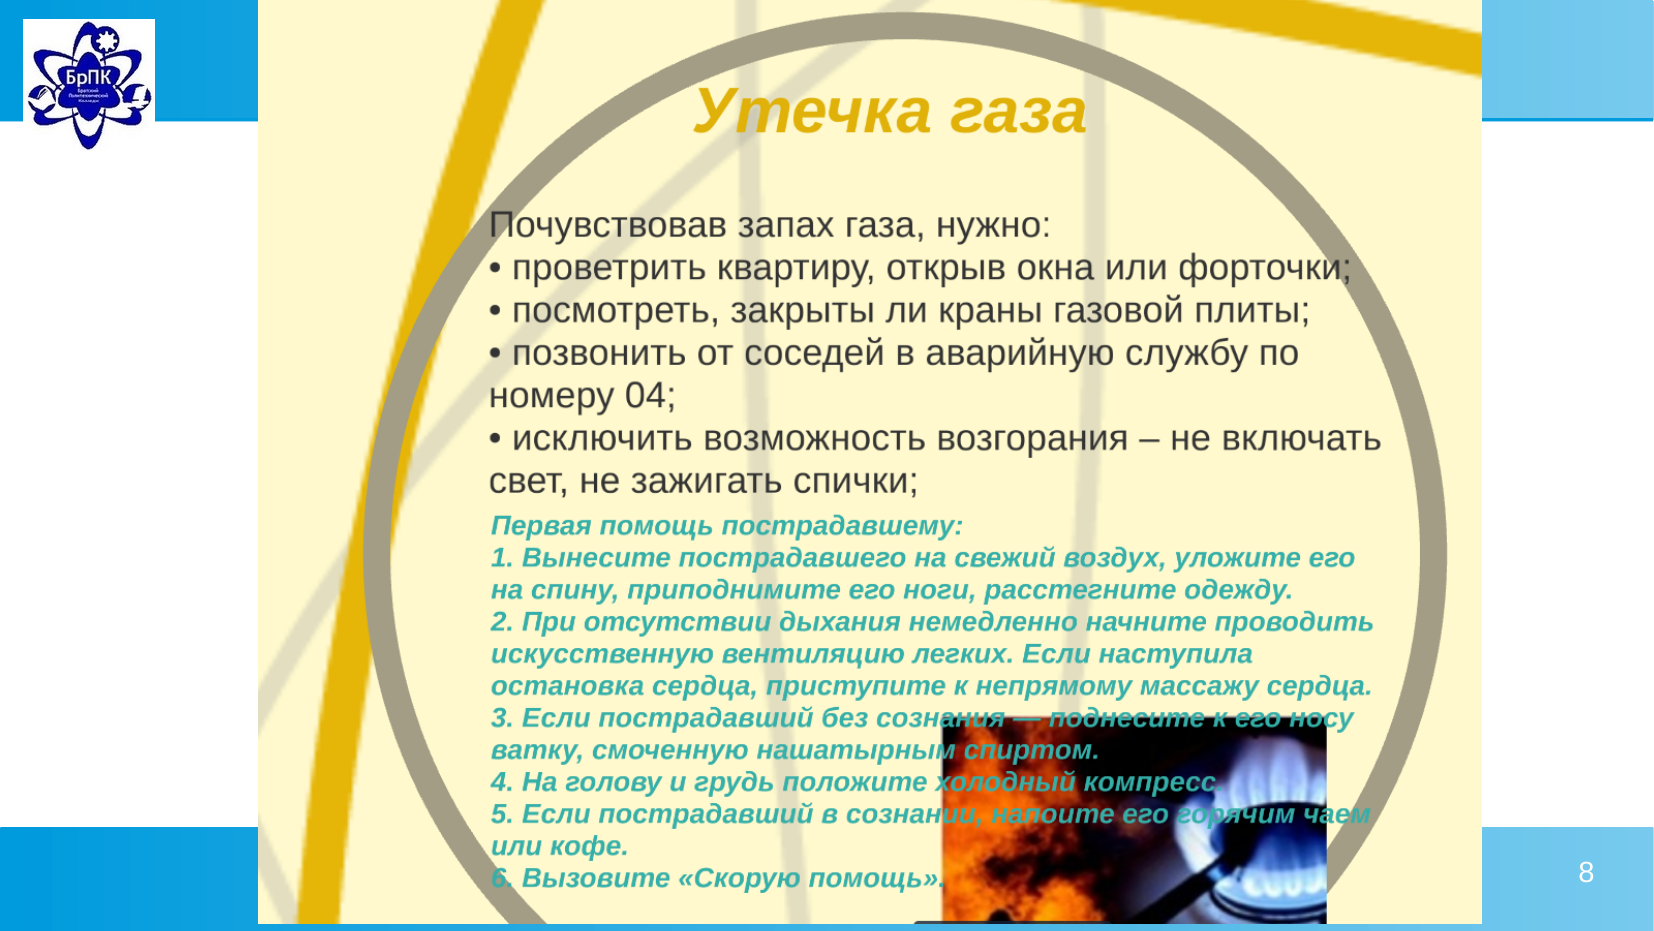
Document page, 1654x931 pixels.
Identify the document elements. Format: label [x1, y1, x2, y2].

picture [258, 0, 1482, 924]
picture [23, 20, 155, 151]
